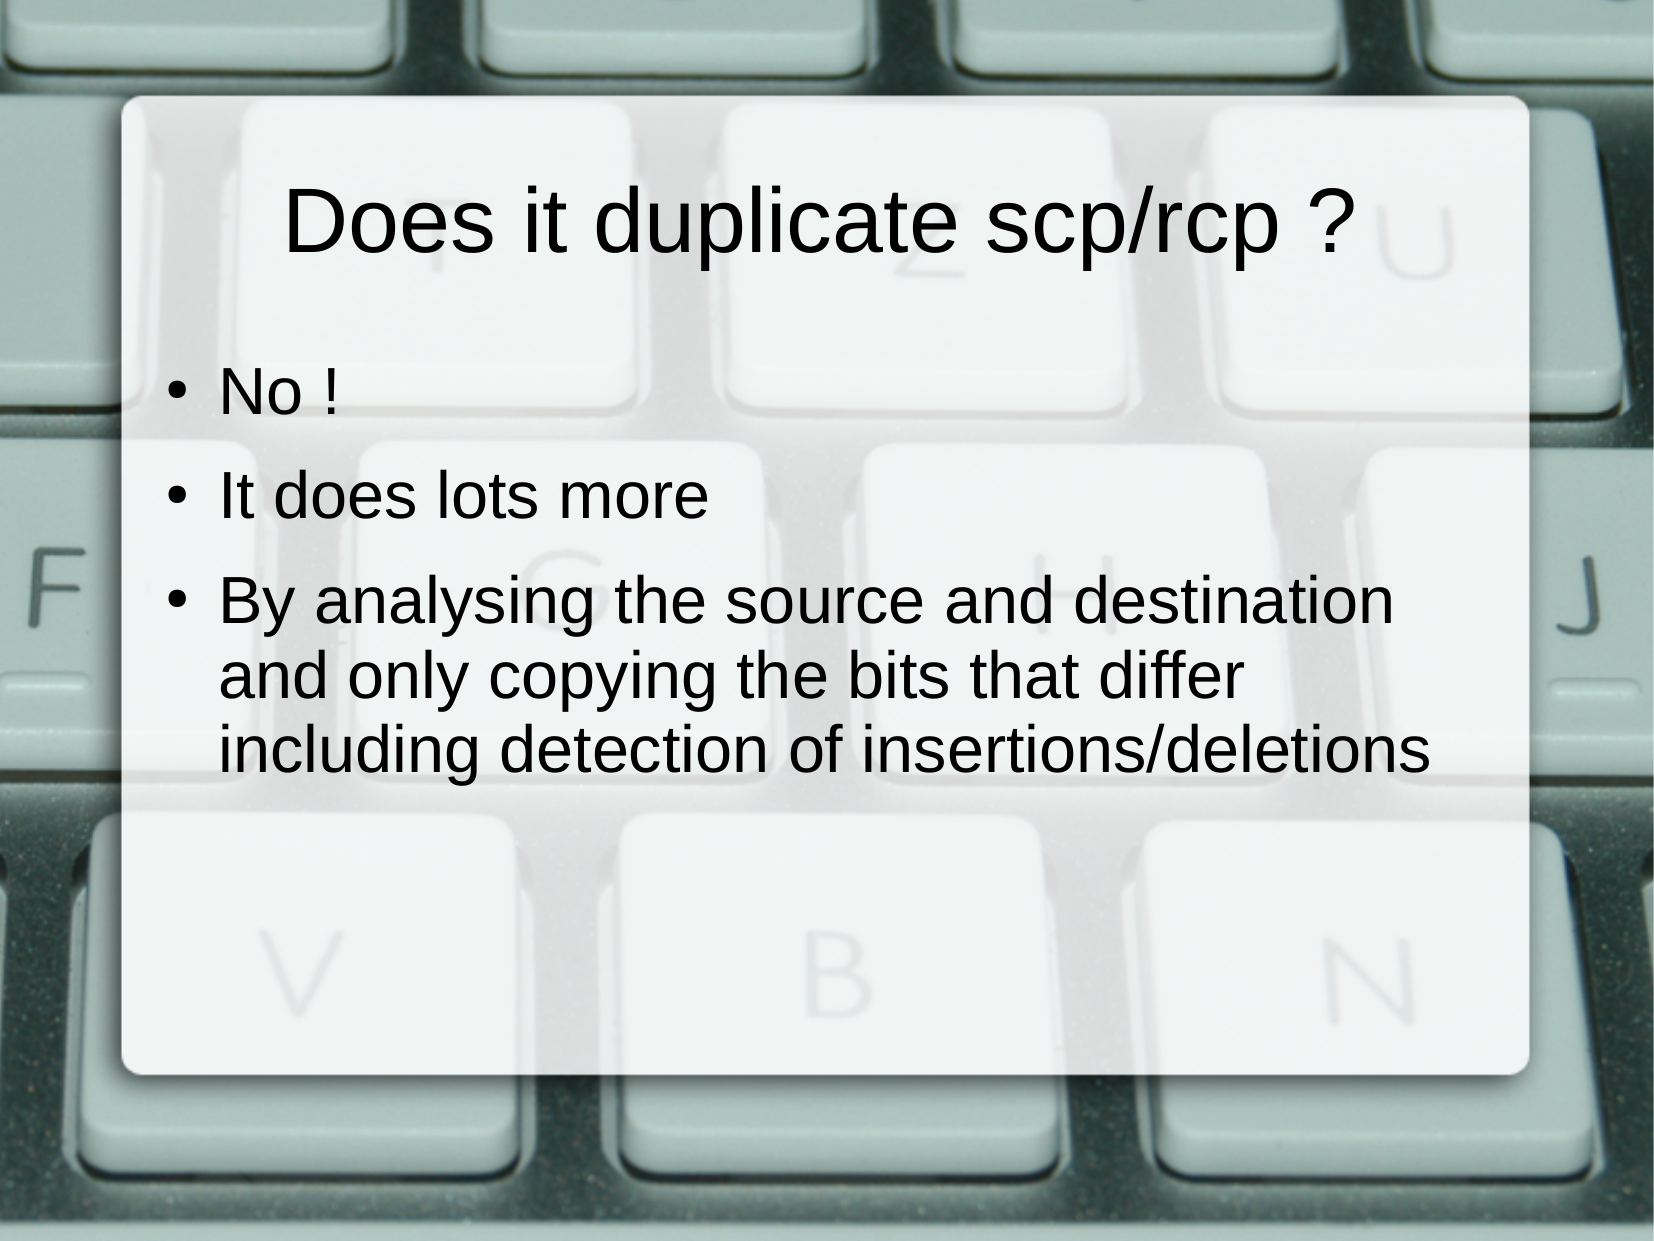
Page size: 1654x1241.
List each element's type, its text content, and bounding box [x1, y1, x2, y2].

list No ! It does lots more By analysing the source and destination and only copying the bits that differ including detection of insertions/deletions [147, 354, 1506, 1049]
title Does it duplicate scp/rcp ? [135, 125, 1506, 318]
picture [0, 0, 1654, 1241]
